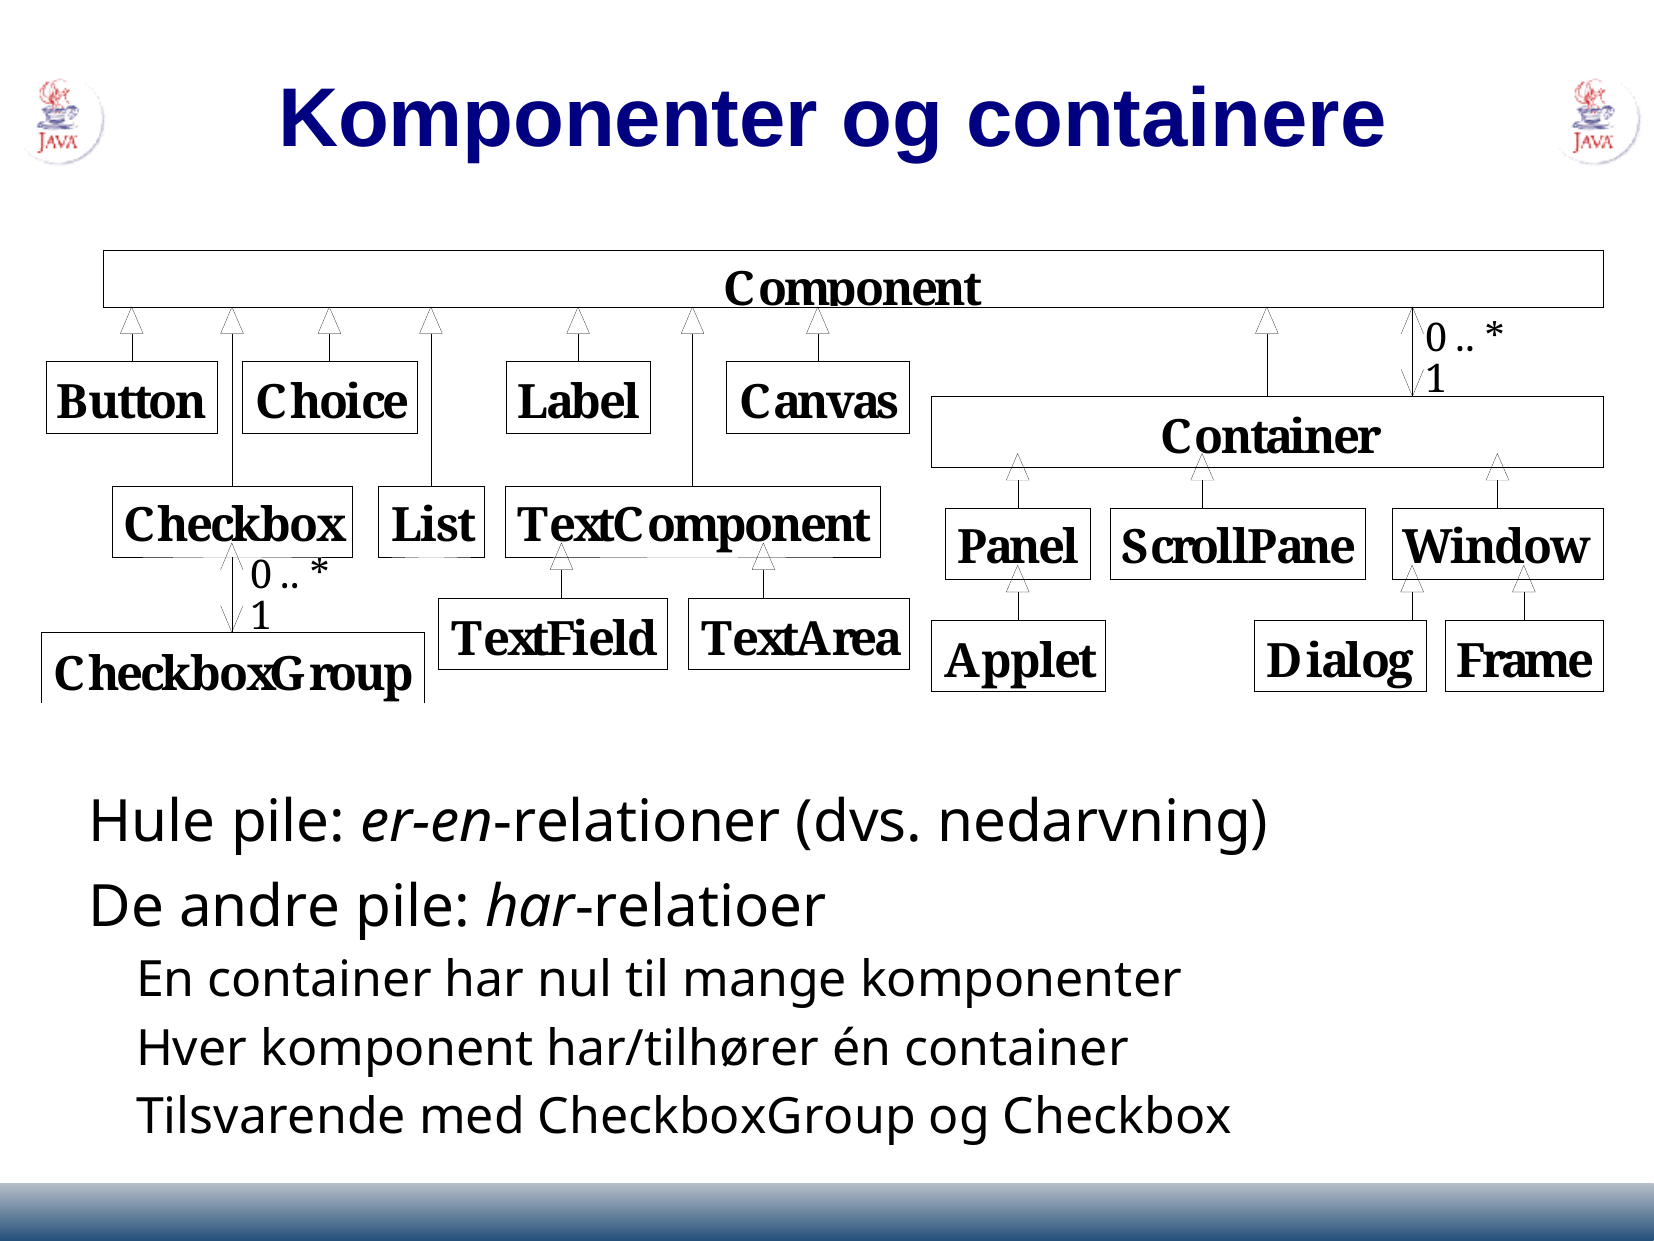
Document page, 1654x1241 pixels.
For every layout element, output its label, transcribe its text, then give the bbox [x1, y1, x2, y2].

list Hule pile: er-en-relationer (dvs. nedarvning) De andre pile: har-relatioer En container har nul til mange komponenter Hver komponent har/tilhører én container Tilsvarende med CheckboxGroup og Checkbox [76, 778, 1573, 1118]
title Komponenter og containere [105, 14, 1549, 222]
chart [28, 229, 1624, 703]
picture [10, 71, 105, 169]
picture [1549, 71, 1645, 169]
